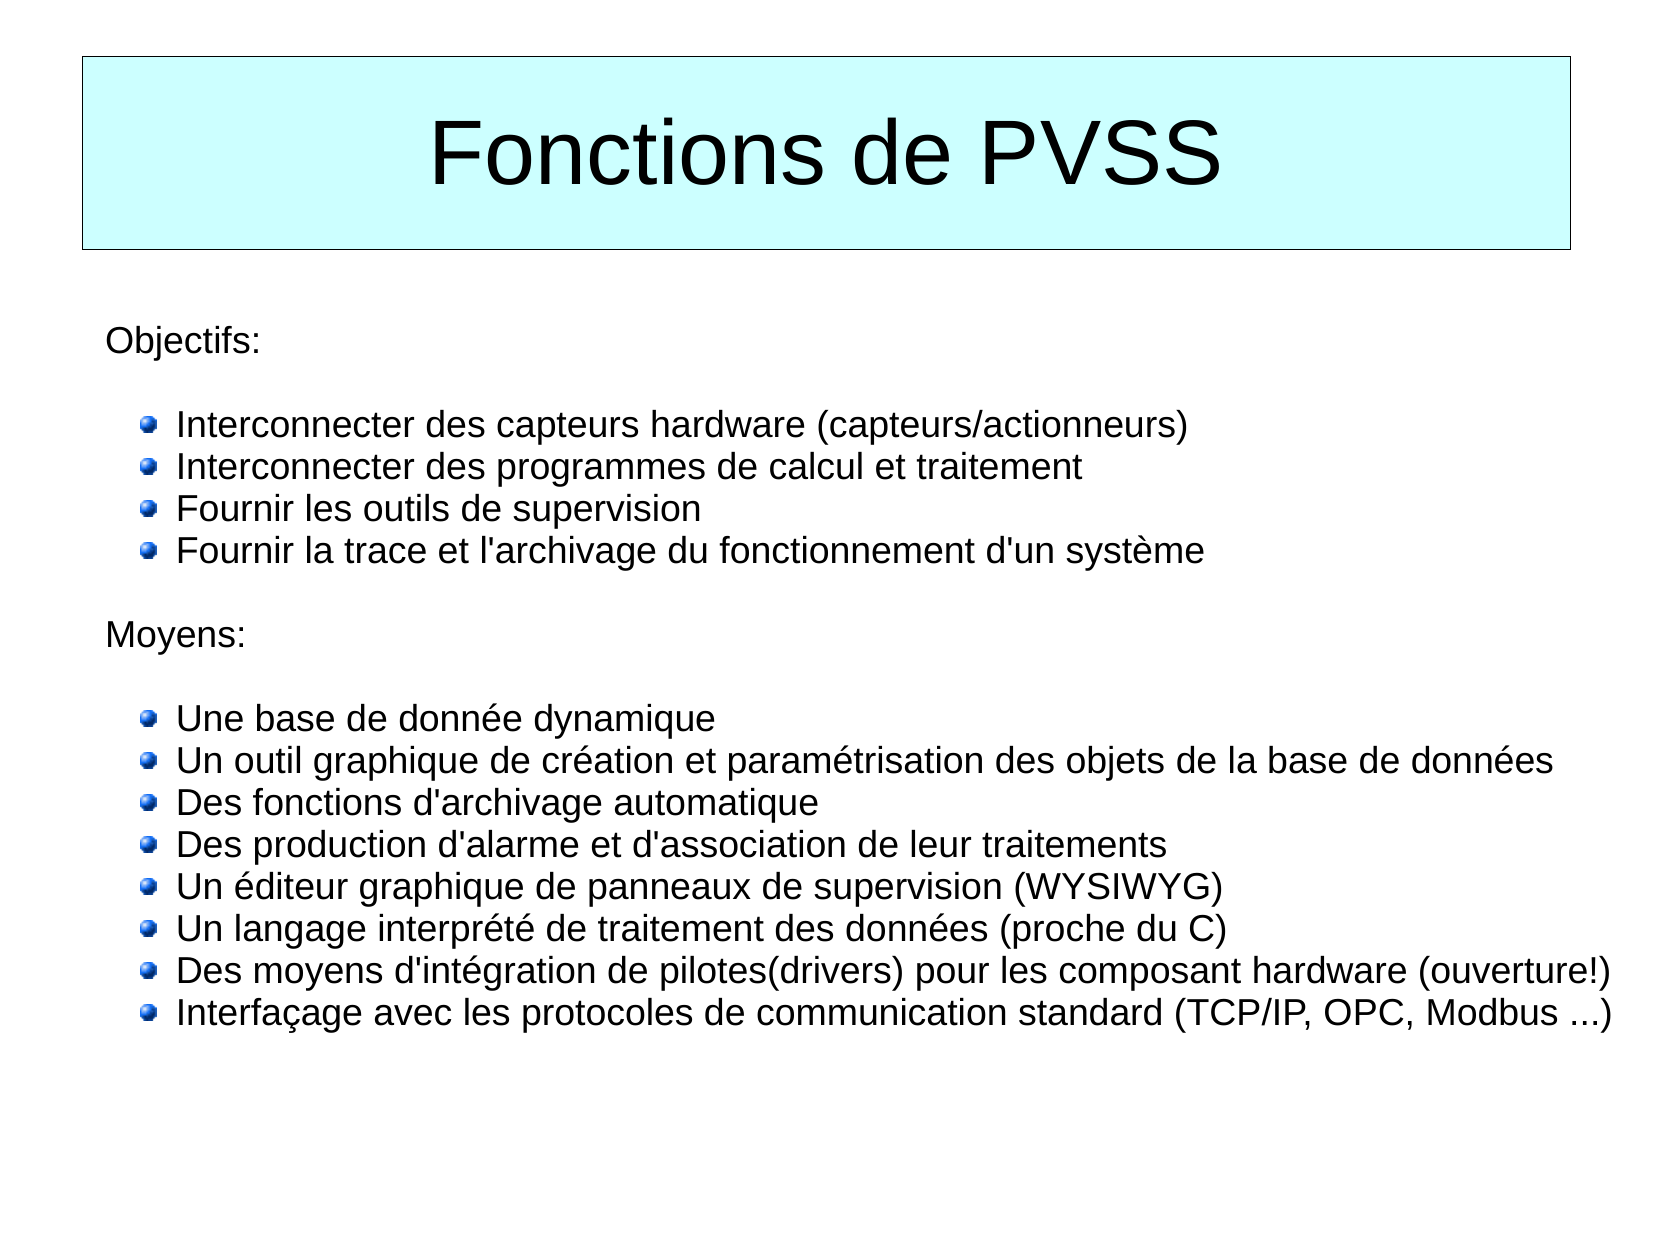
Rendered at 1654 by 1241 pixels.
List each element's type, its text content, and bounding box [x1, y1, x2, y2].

title Fonctions de PVSS [82, 56, 1571, 250]
text_box Objectifs: Interconnecter des capteurs hardware (capteurs/actionneurs) Interconnecter des programmes de calcul et traitement Fournir les outils de supervision Fournir la trace et l'archivage du fonctionnement d'un système Moyens: Une base de donnée dynamique Un outil graphique de création et paramétrisation des objets de la base de données Des fonctions d'archivage automatique Des production d'alarme et d'association de leur traitements Un éditeur graphique de panneaux de supervision (WYSIWYG) Un langage interprété de traitement des données (proche du C) Des moyens d'intégration de pilotes(drivers) pour les composant hardware (ouverture!) Interfaçage avec les protocoles de communication standard (TCP/IP, OPC, Modbus ...) [90, 312, 1629, 1169]
